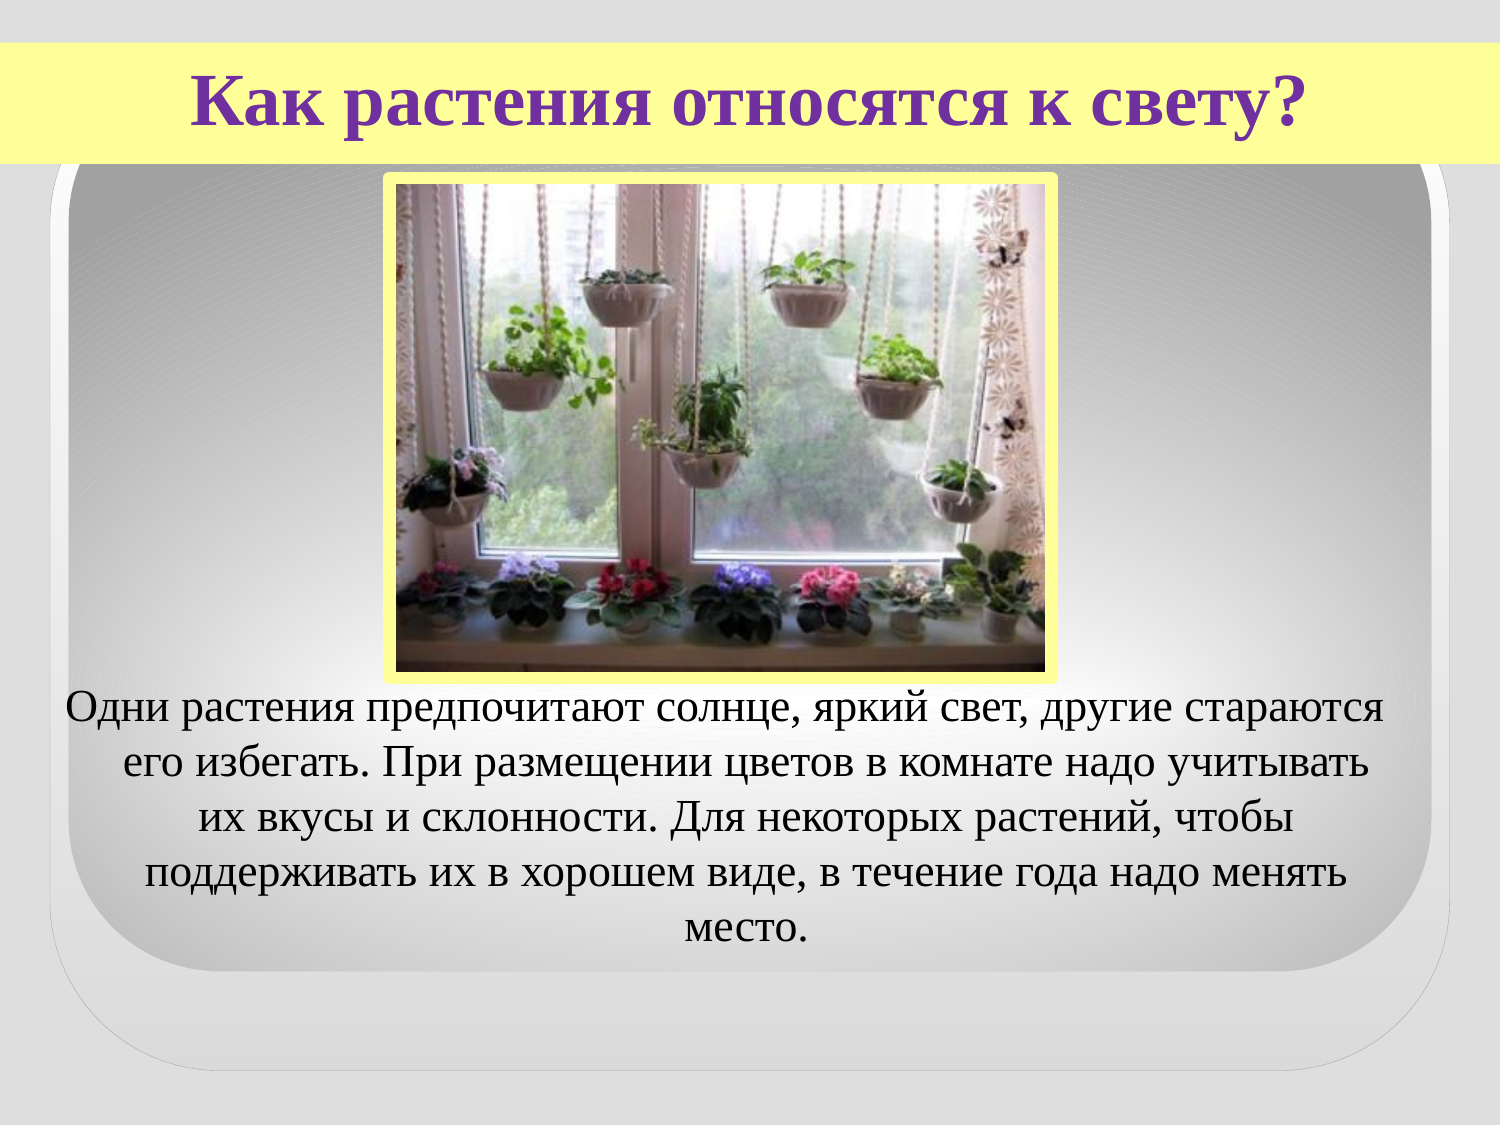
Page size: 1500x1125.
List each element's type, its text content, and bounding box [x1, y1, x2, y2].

picture [395, 184, 1046, 672]
title Как растения относятся к свету? [0, 42, 1500, 164]
list Одни растения предпочитают солнце, яркий свет, другие стараются его избегать. При размещении цветов в комнате надо учитывать их вкусы и склонности. Для некоторых растений, чтобы поддерживать их в хорошем виде, в течение года надо менять место. [50, 668, 1400, 1038]
